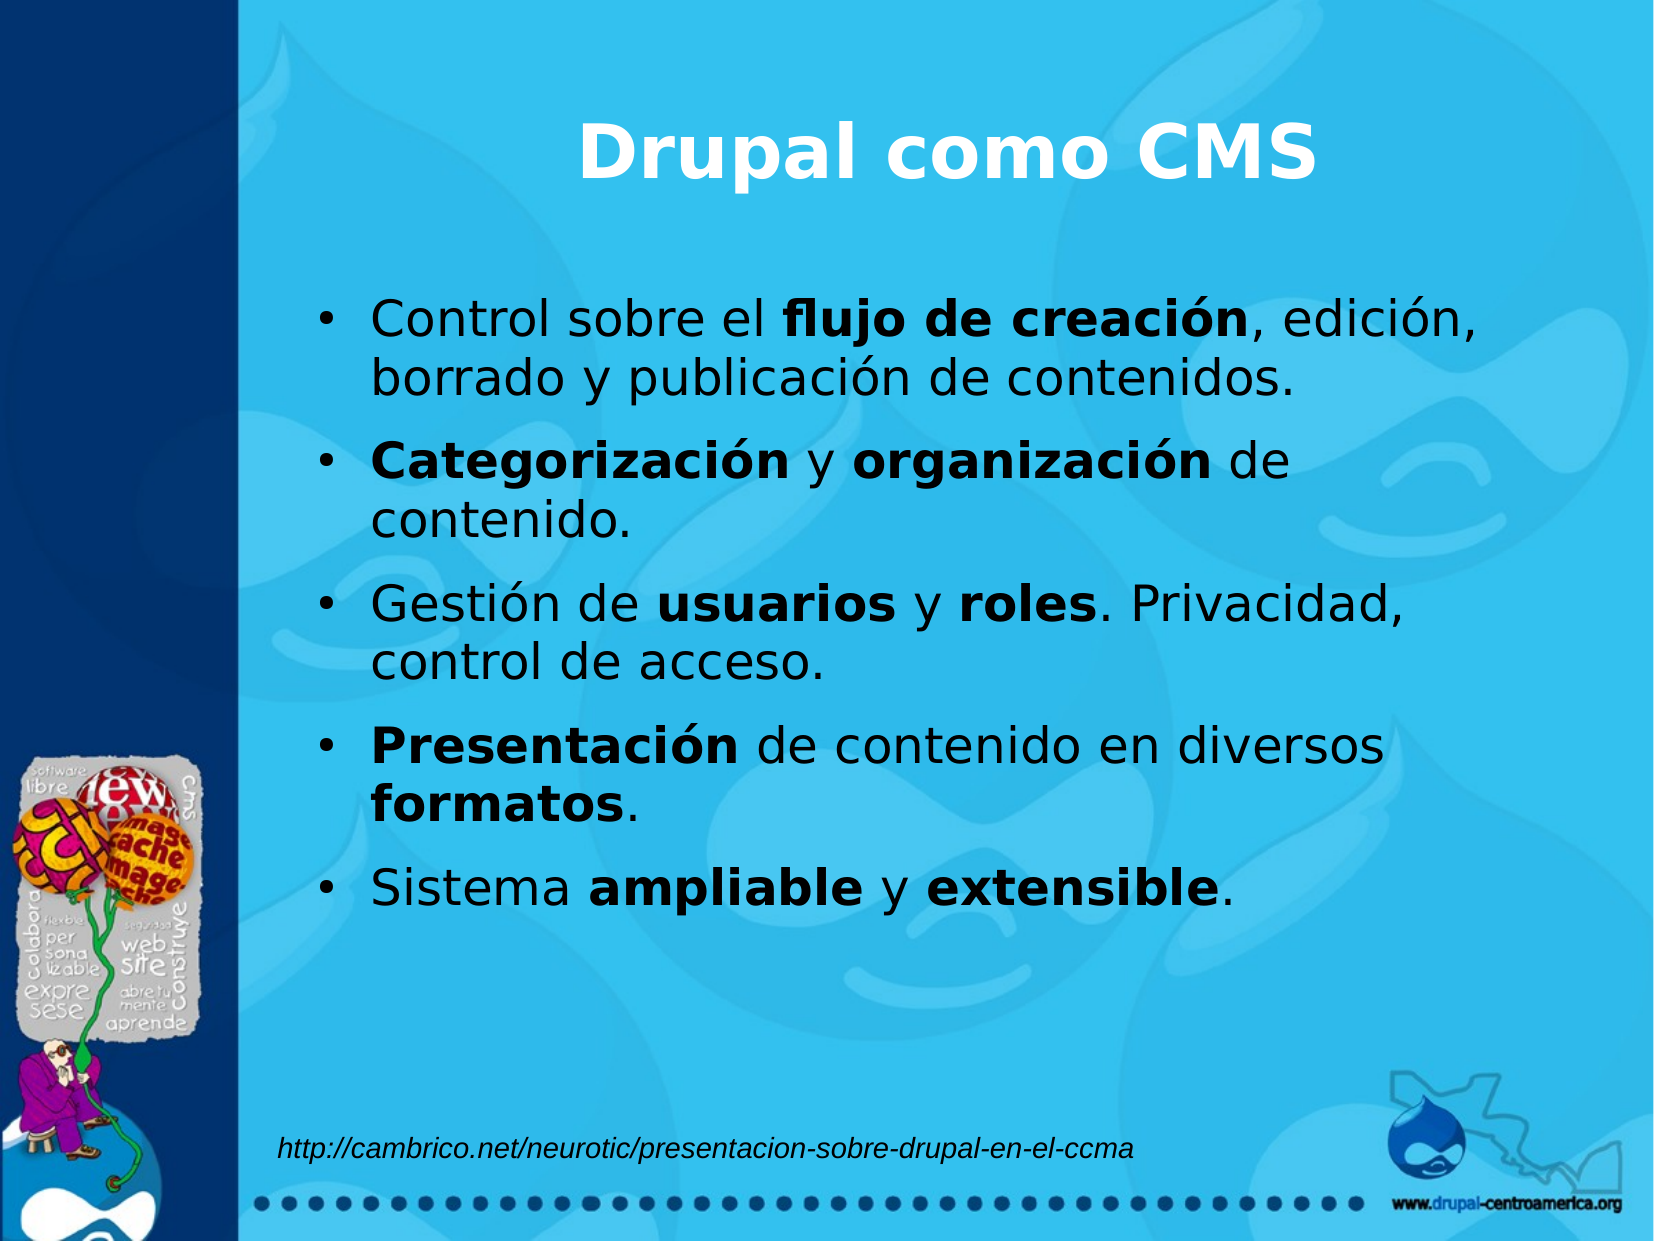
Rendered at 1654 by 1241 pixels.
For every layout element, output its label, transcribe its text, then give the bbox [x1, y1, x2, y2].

text_box http://cambrico.net/neurotic/presentacion-sobre-drupal-en-el-ccma [262, 1125, 1351, 1173]
list Control sobre el flujo de creación, edición, borrado y publicación de contenidos. Categorización y organización de contenido. Gestión de usuarios y roles. Privacidad, control de acceso. Presentación de contenido en diversos formatos. Sistema ampliable y extensible. [300, 290, 1571, 1109]
title Drupal como CMS [300, 56, 1571, 250]
picture [0, 0, 1654, 1241]
